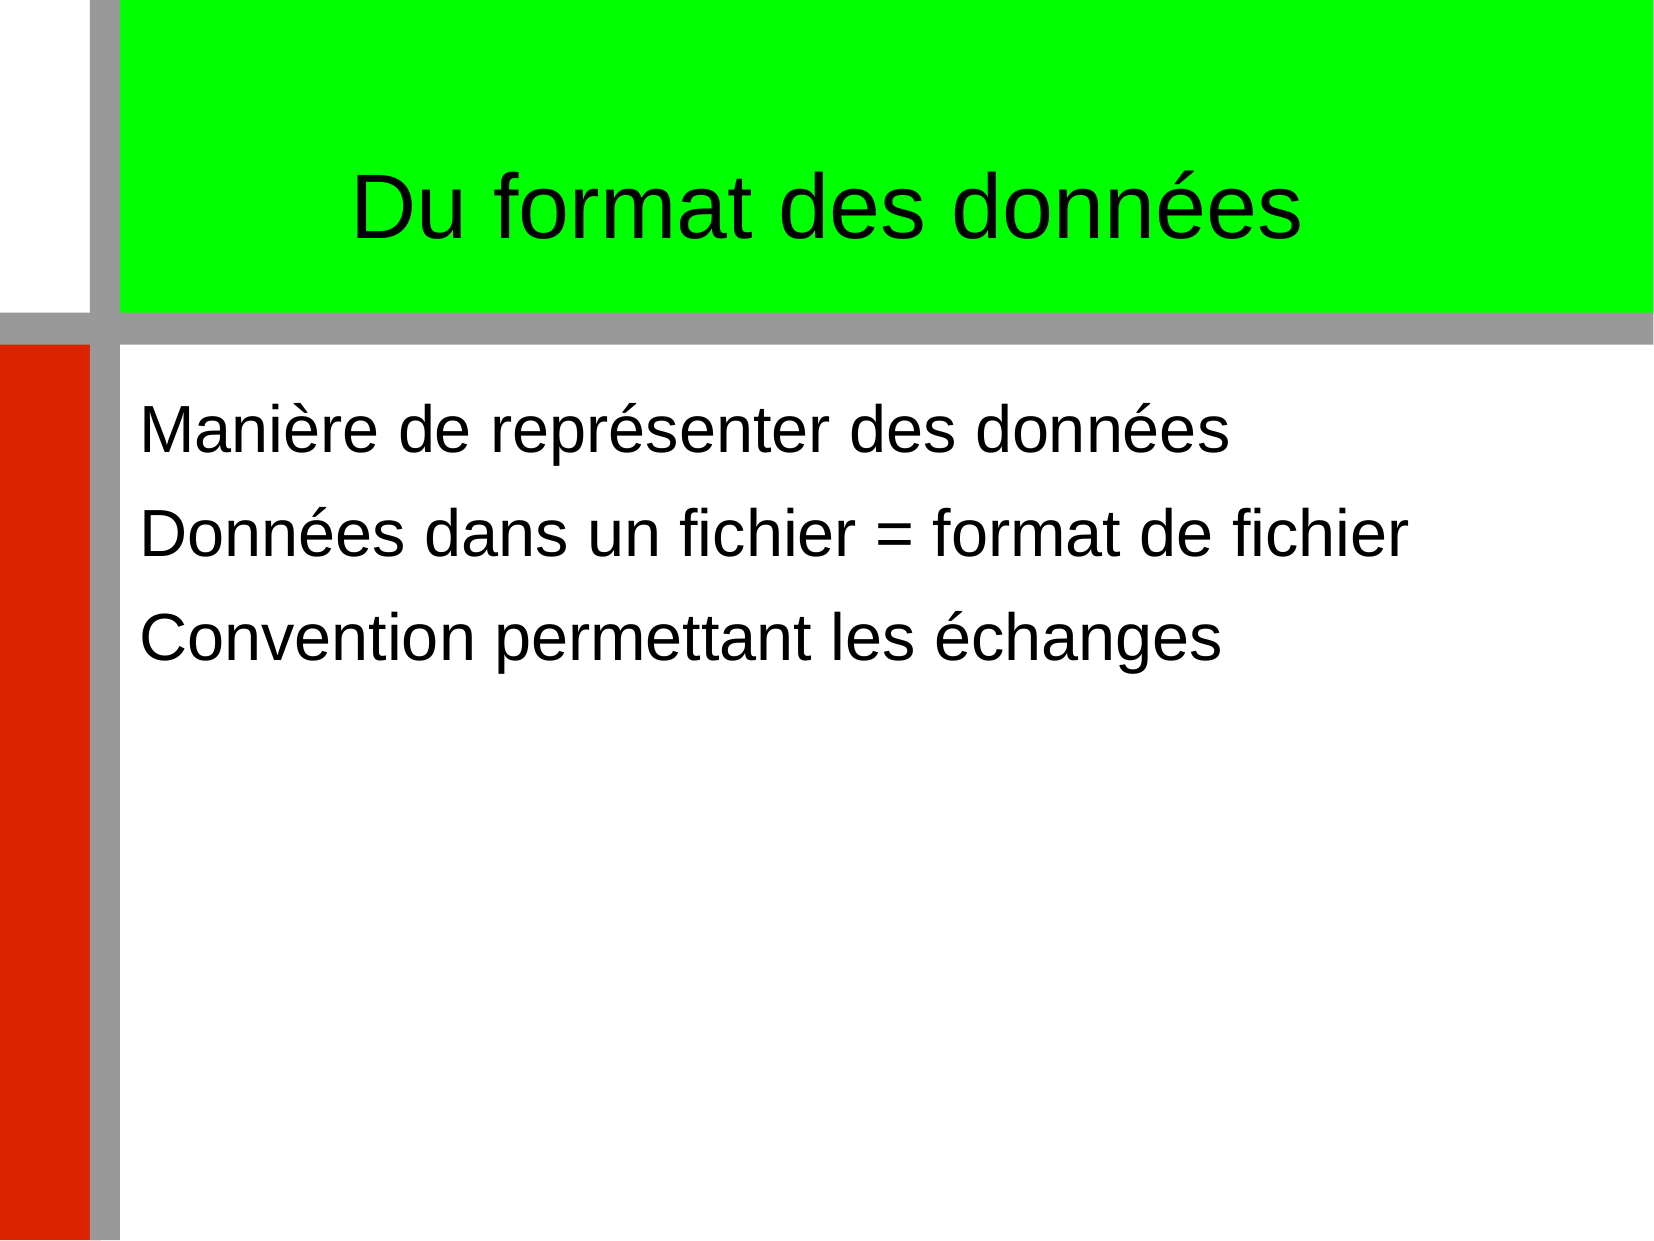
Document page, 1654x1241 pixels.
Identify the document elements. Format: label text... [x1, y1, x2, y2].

list Manière de représenter des données Données dans un fichier = format de fichier Convention permettant les échanges [121, 391, 1534, 1182]
title Du format des données [121, 102, 1534, 311]
